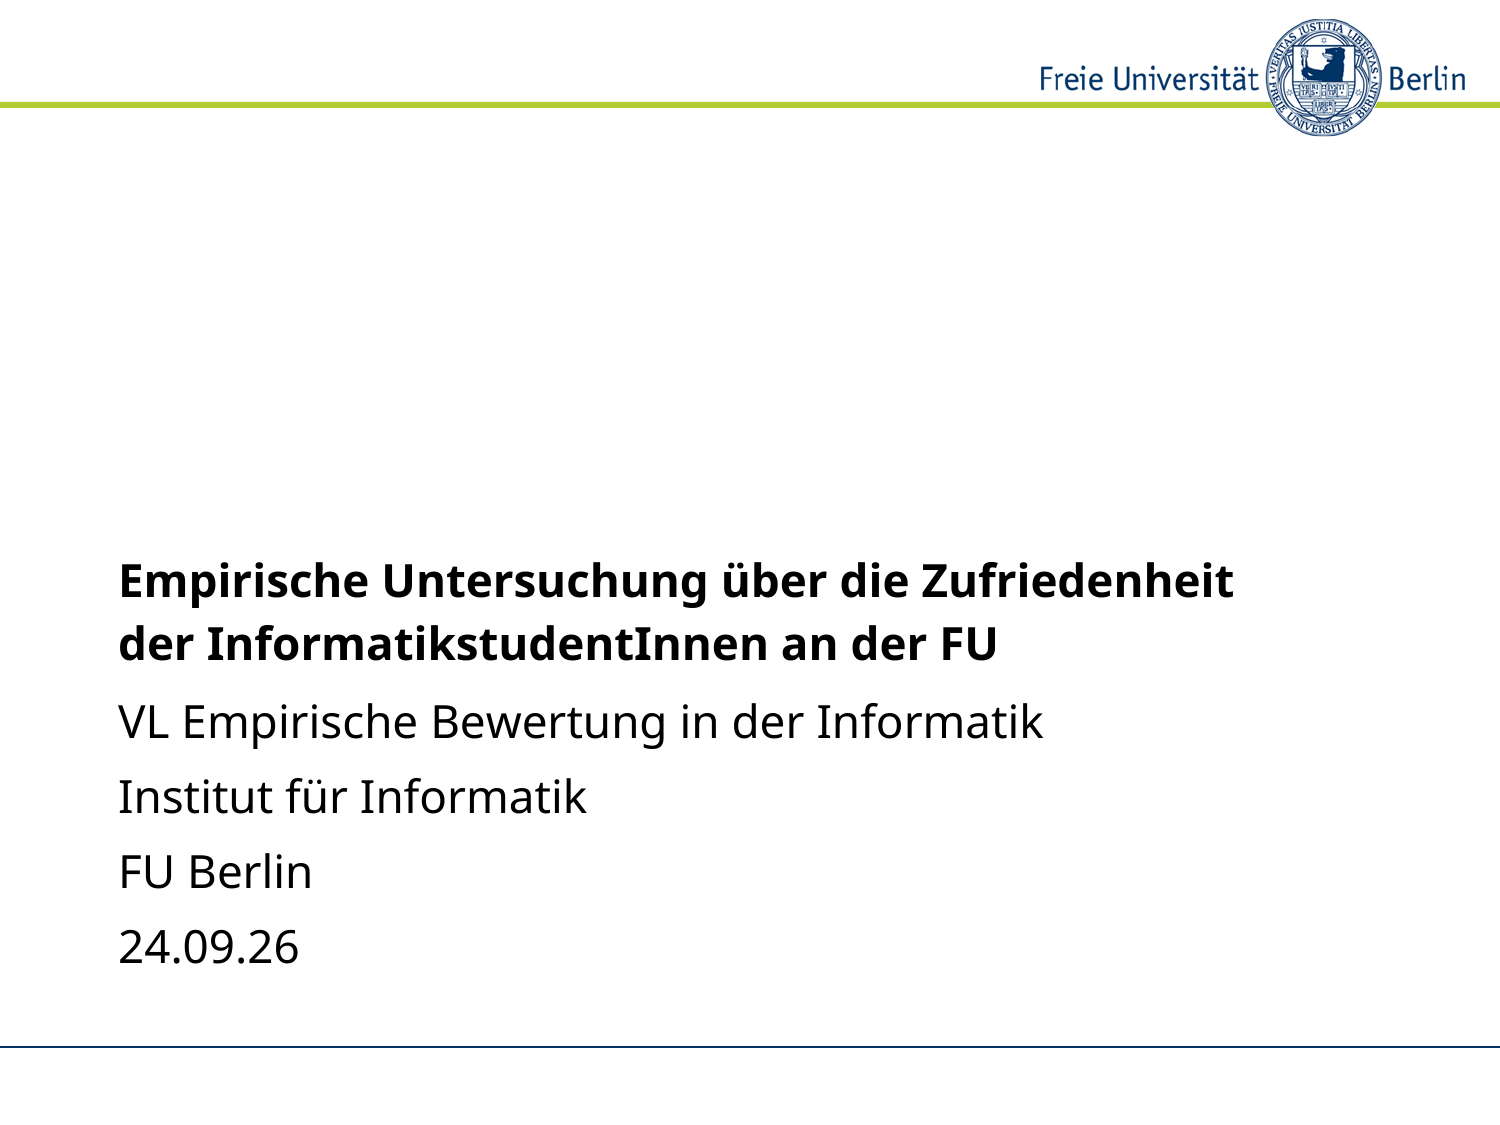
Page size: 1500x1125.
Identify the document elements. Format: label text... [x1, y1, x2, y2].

title Empirische Untersuchung über die Zufriedenheit der InformatikstudentInnen an der FU [118, 531, 1235, 692]
picture [1033, 19, 1470, 137]
subtitle VL Empirische Bewertung in der Informatik Institut für Informatik FU Berlin 11.07.10 [118, 704, 1300, 950]
